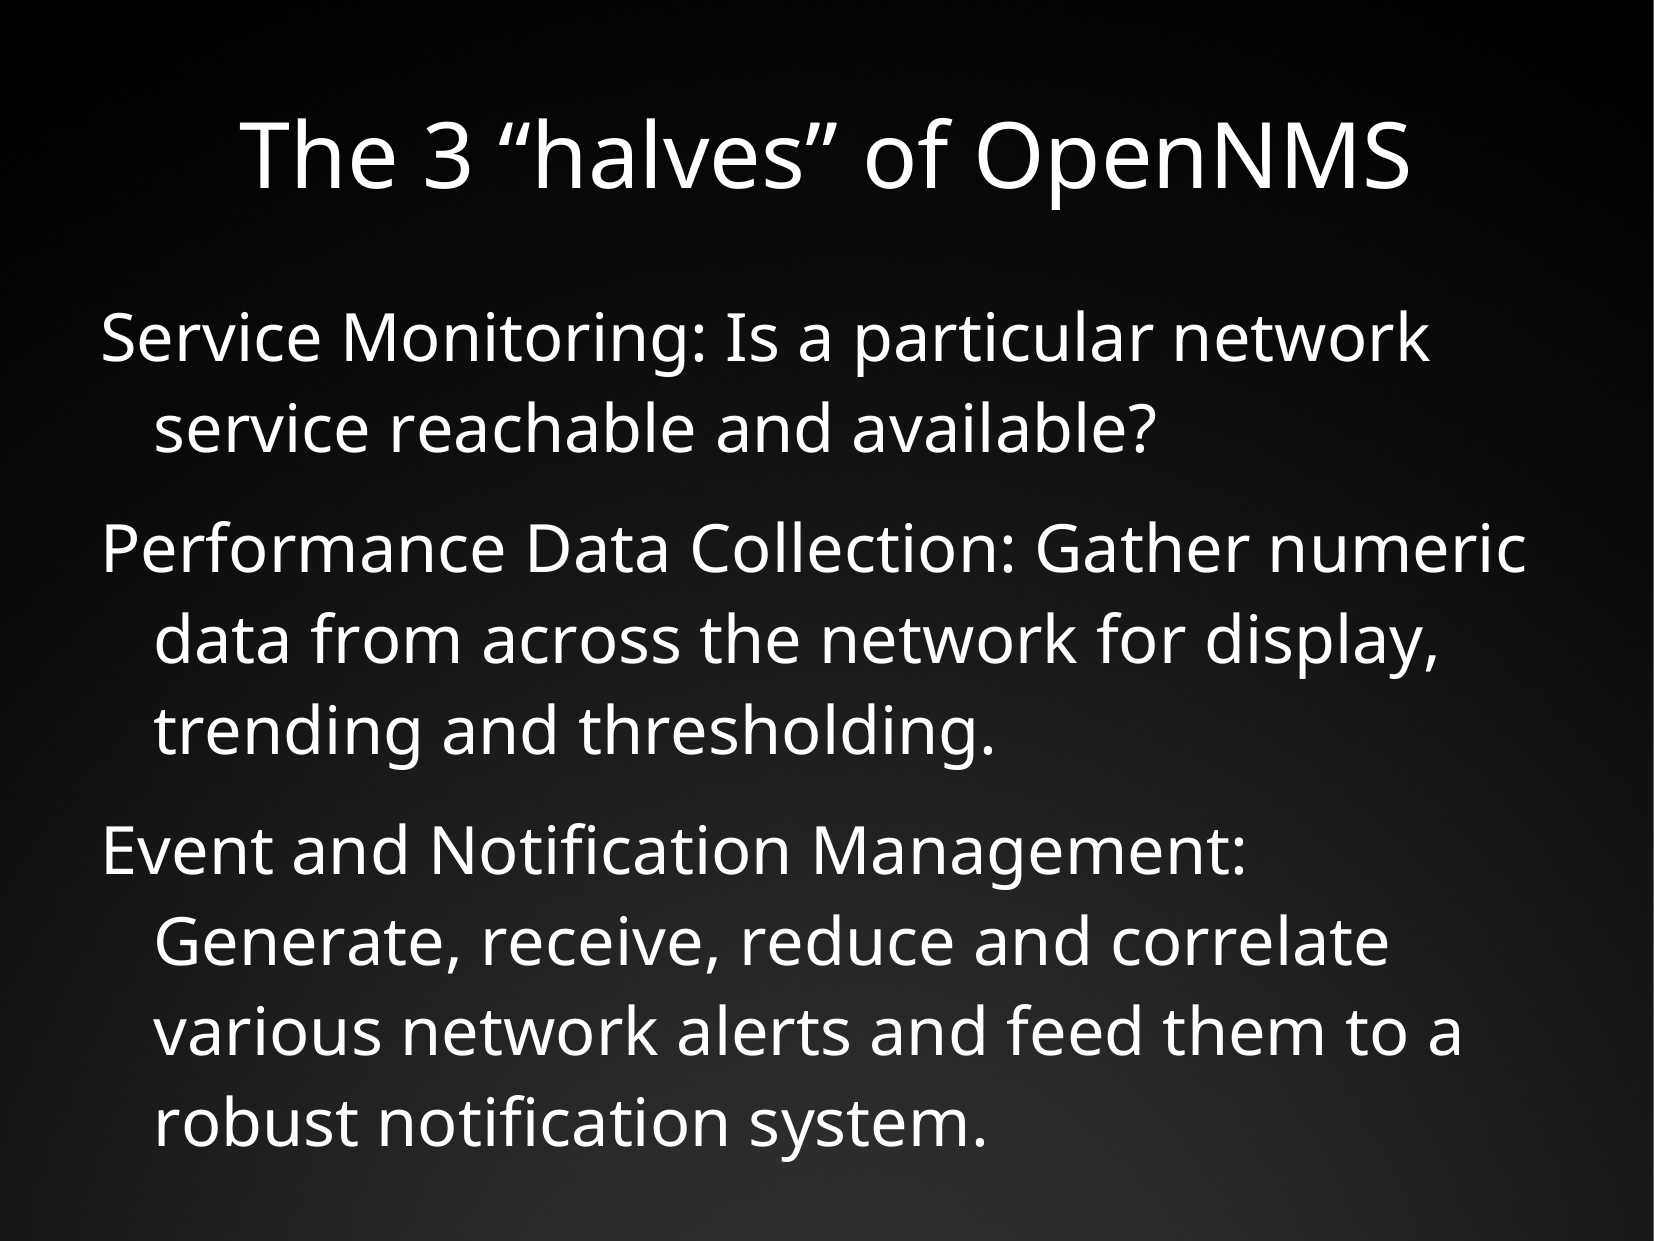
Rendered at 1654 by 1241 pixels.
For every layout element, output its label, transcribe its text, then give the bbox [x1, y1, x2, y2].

title The 3 “halves” of OpenNMS [82, 49, 1571, 257]
picture [0, 0, 1654, 1241]
list Service Monitoring: Is a particular network service reachable and available? Performance Data Collection: Gather numeric data from across the network for display, trending and thresholding. Event and Notification Management: Generate, receive, reduce and correlate various network alerts and feed them to a robust notification system. [82, 290, 1571, 1109]
